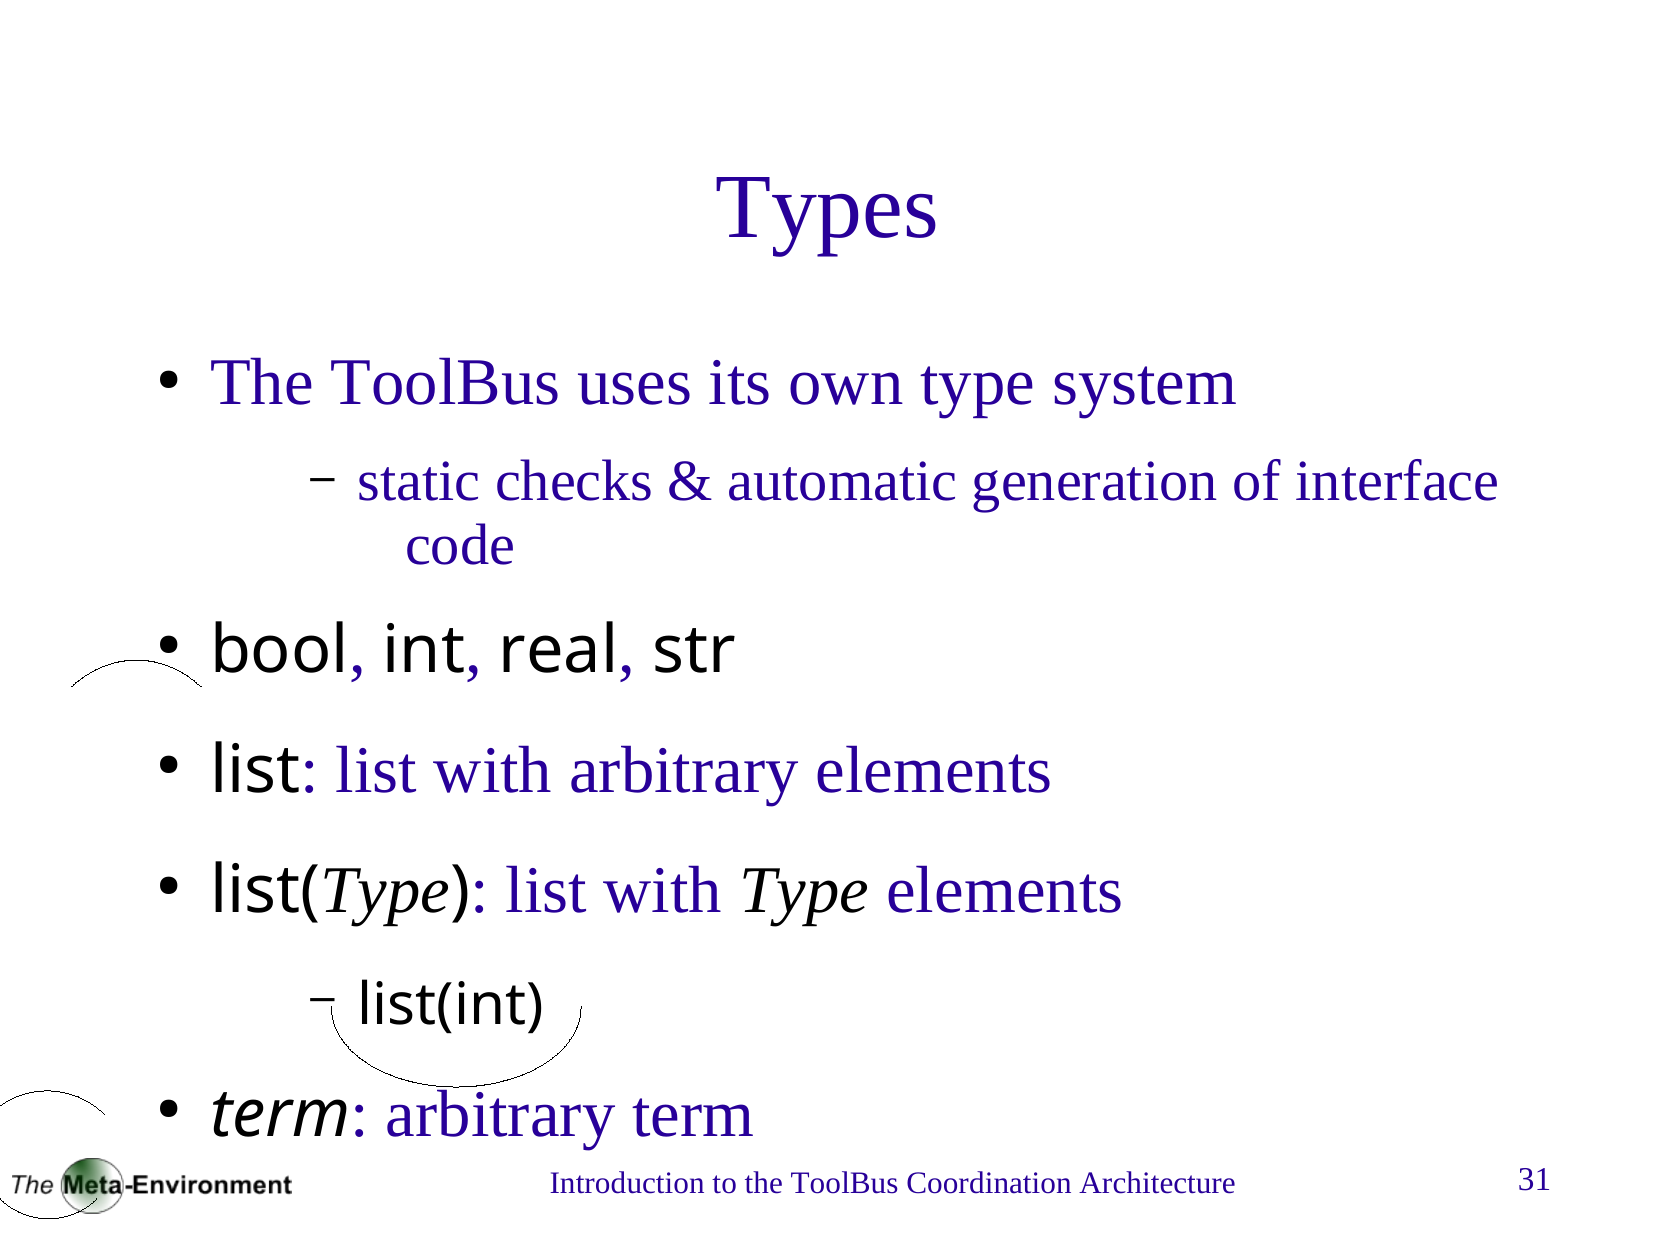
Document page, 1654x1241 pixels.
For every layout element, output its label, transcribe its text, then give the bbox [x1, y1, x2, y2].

list The ToolBus uses its own type system static checks & automatic generation of interface code bool, int, real, str list: list with arbitrary elements list(Type): list with Type elements list(int) term: arbitrary term [121, 344, 1534, 1167]
picture [12, 1158, 292, 1214]
title Types [121, 102, 1534, 311]
